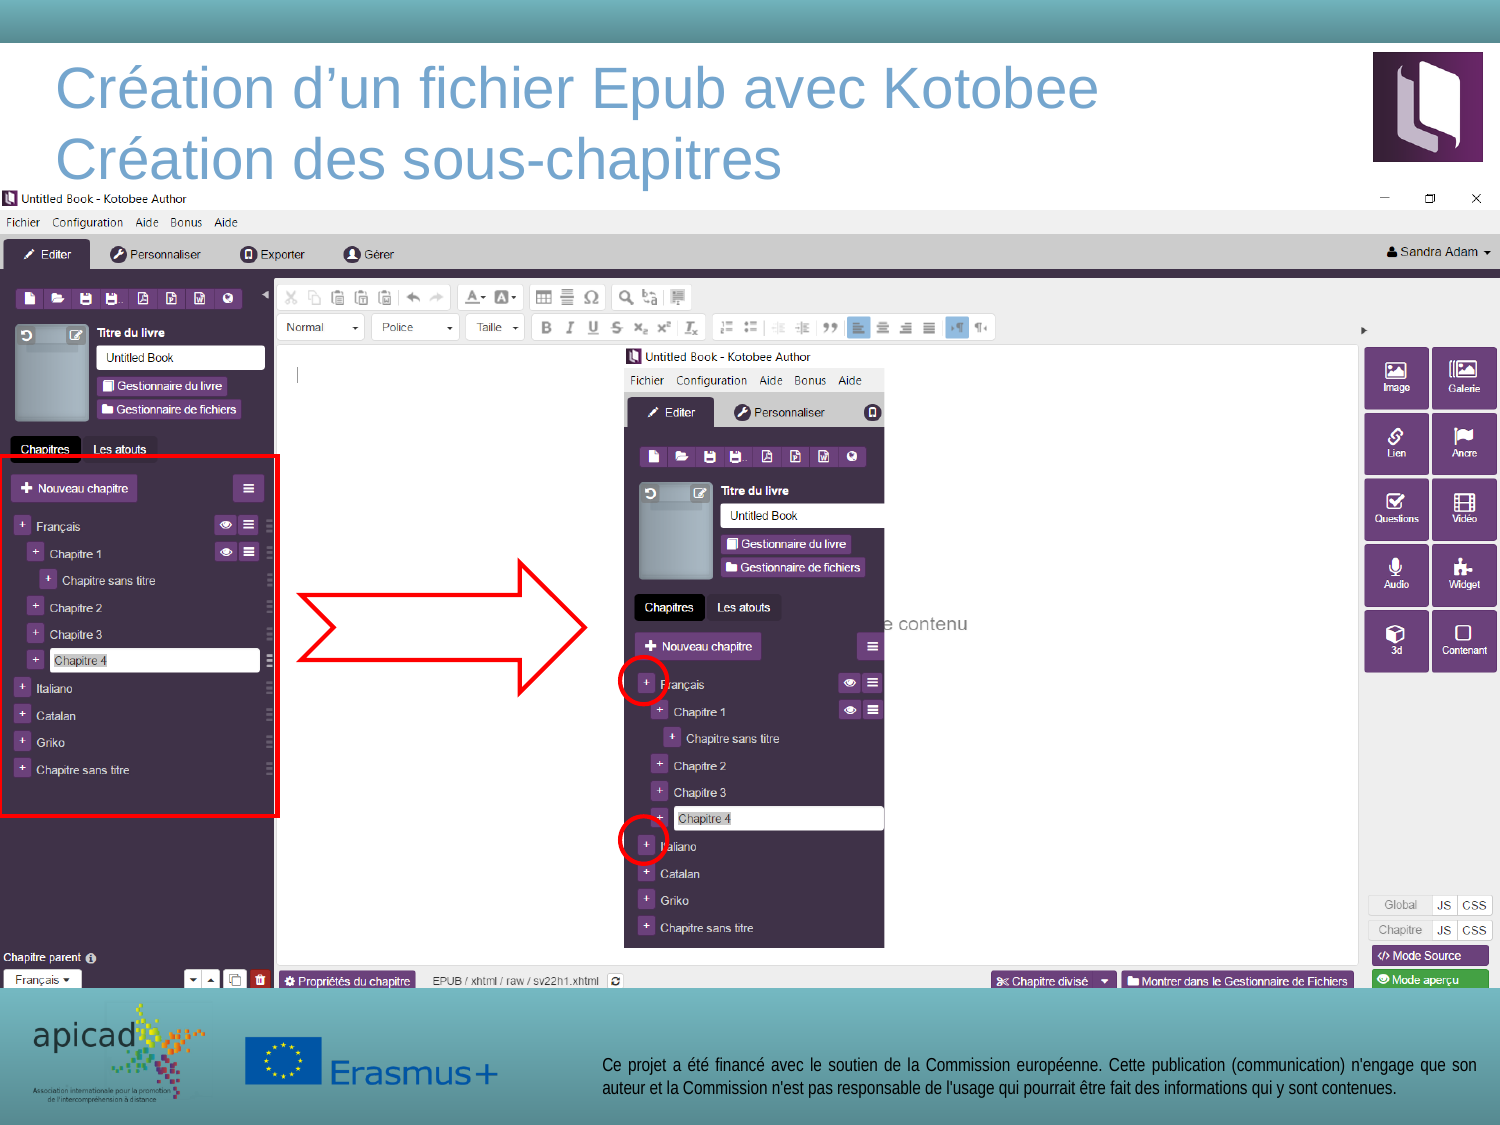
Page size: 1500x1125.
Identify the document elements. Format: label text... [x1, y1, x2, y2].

text_box [0, 0, 1500, 43]
text_box Création d’un fichier Epub avec Kotobee [41, 42, 1353, 113]
text_box Création des sous-chapitres [41, 113, 1353, 200]
text_box [0, 988, 1500, 1125]
picture [2, 458, 275, 814]
picture [1373, 52, 1483, 162]
text_box Ce projet a été financé avec le soutien de la Commission européenne. Cette publication (communication) n'engage que son auteur et la Commission n'est pas responsable de l'usage qui pourrait être fait des informations qui y sont contenues. [596, 1046, 1483, 1105]
picture [29, 999, 213, 1108]
picture [0, 187, 1500, 988]
picture [230, 1023, 512, 1098]
